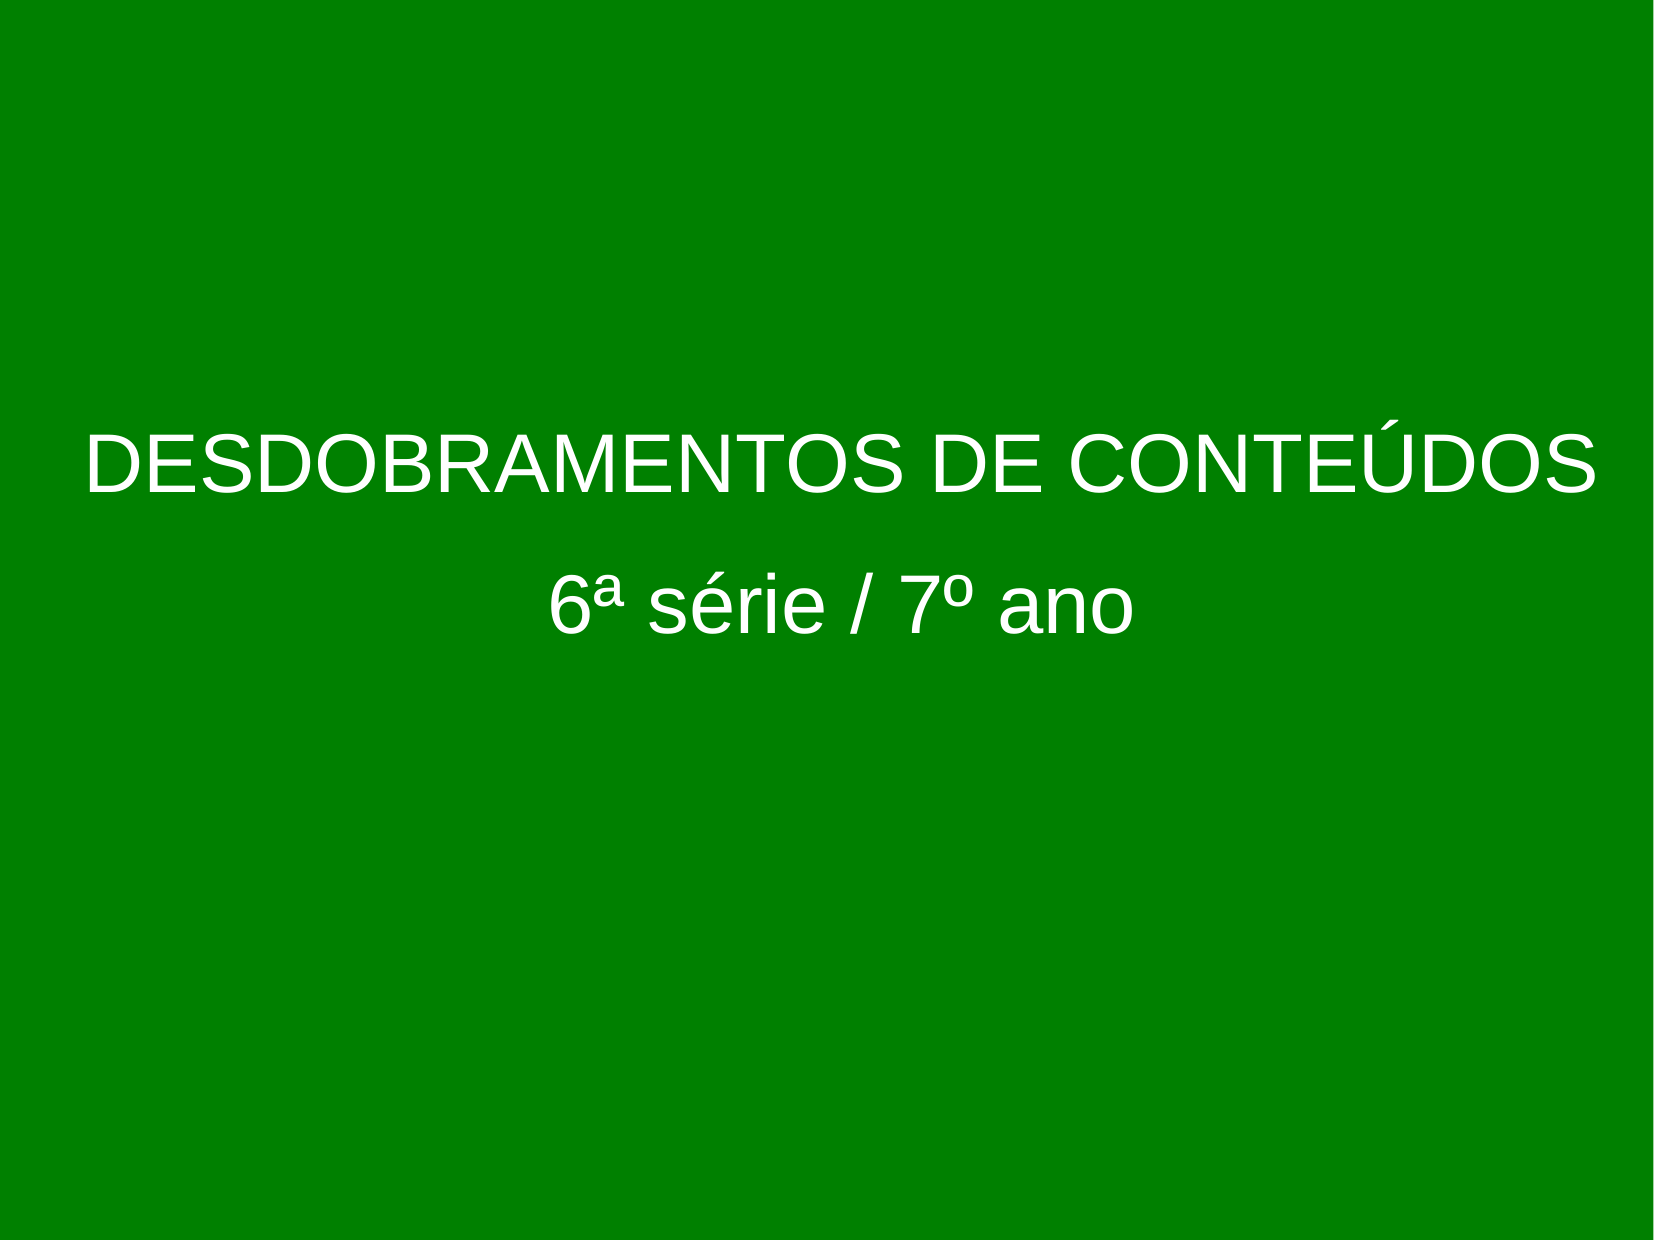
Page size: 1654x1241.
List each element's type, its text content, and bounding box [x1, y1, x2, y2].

text_box DESDOBRAMENTOS DE CONTEÚDOS 6ª série / 7º ano [59, 410, 1625, 658]
